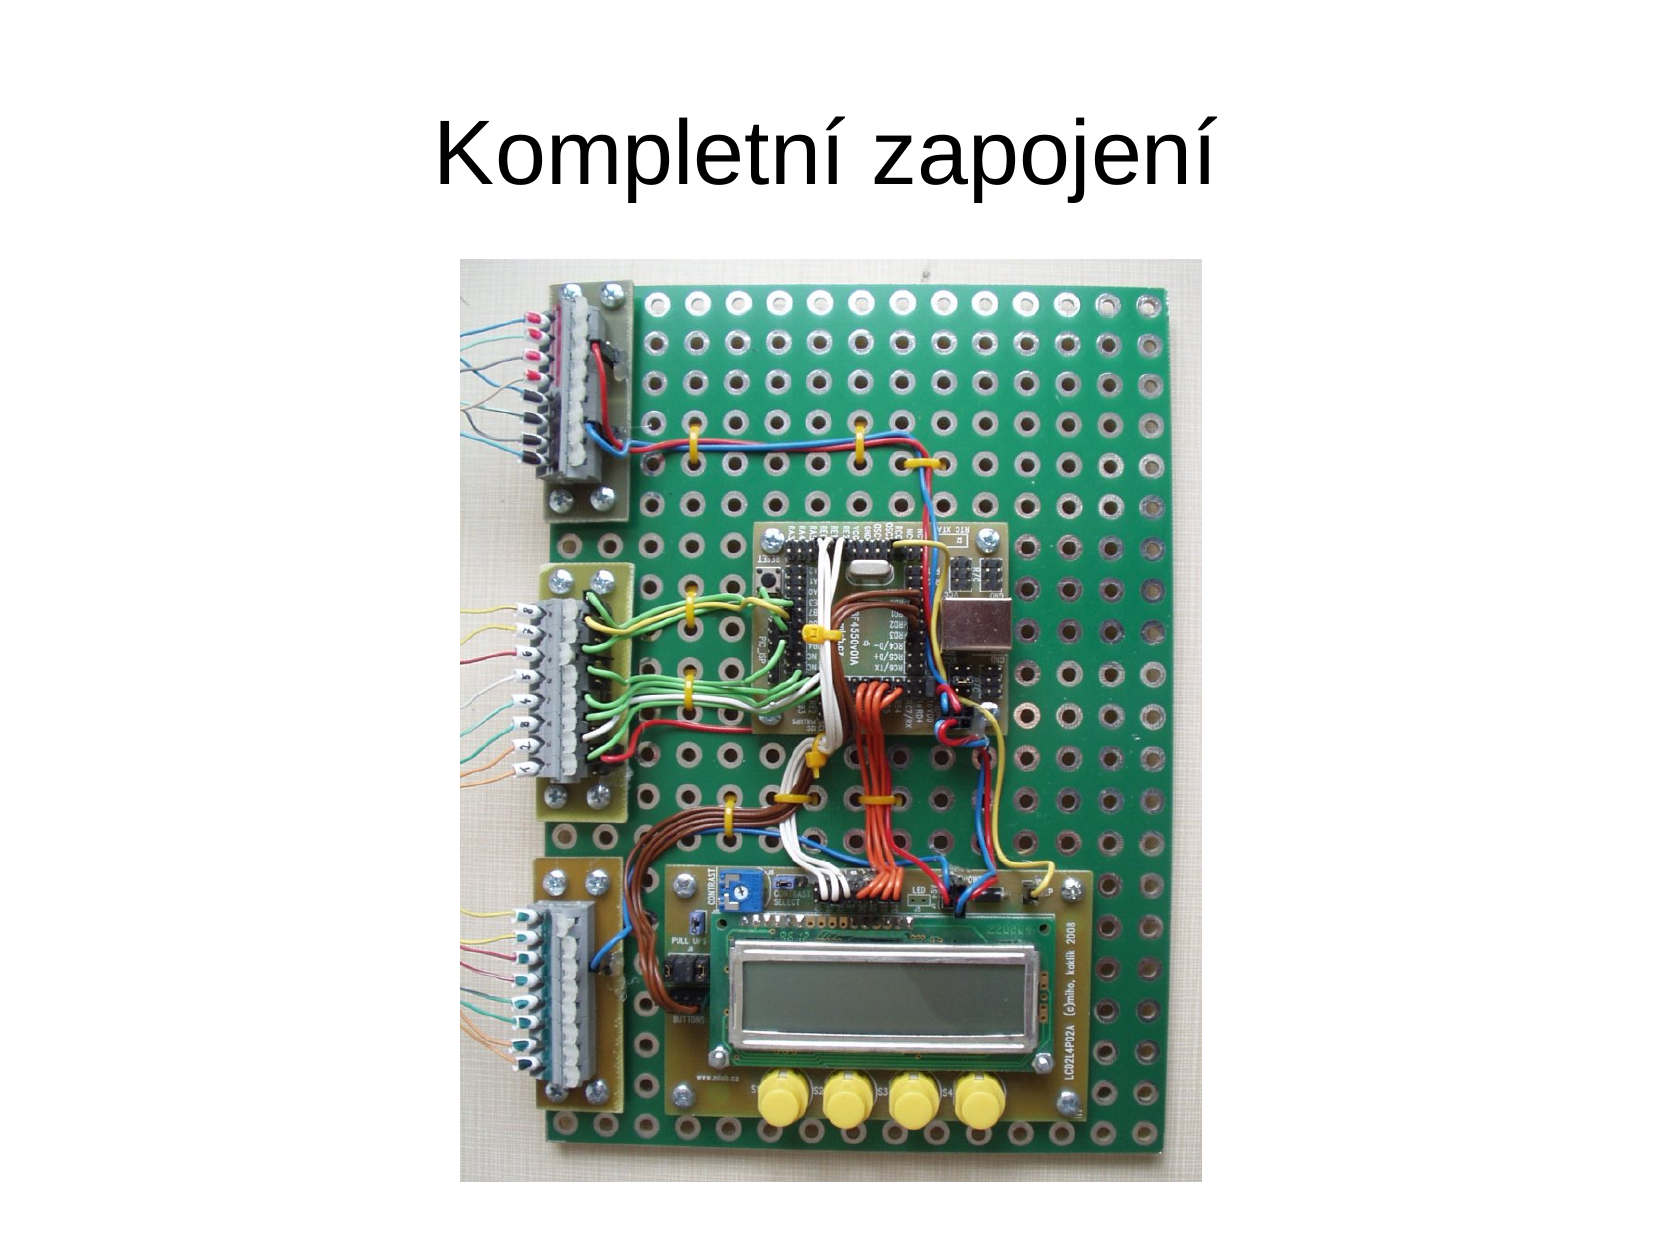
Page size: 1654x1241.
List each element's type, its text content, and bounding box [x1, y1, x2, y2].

title Kompletní zapojení [82, 49, 1571, 257]
picture [460, 259, 1202, 1182]
